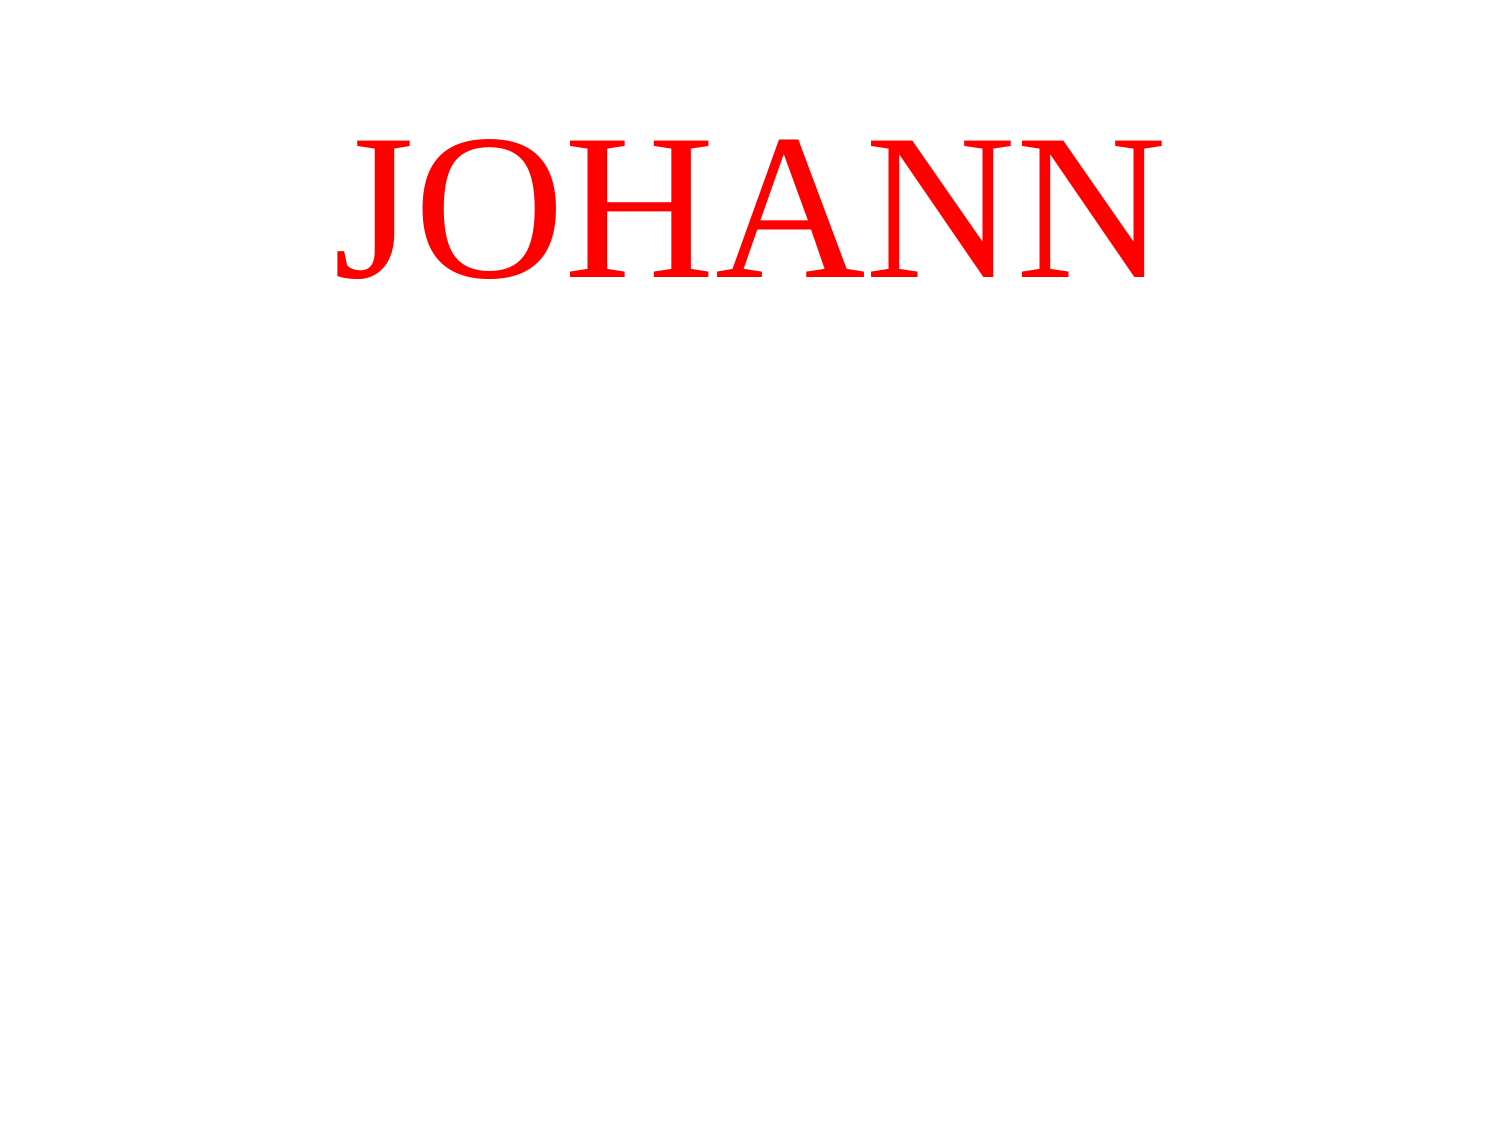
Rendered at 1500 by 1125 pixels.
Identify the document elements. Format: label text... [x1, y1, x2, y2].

title JOHANN [112, 61, 1388, 327]
